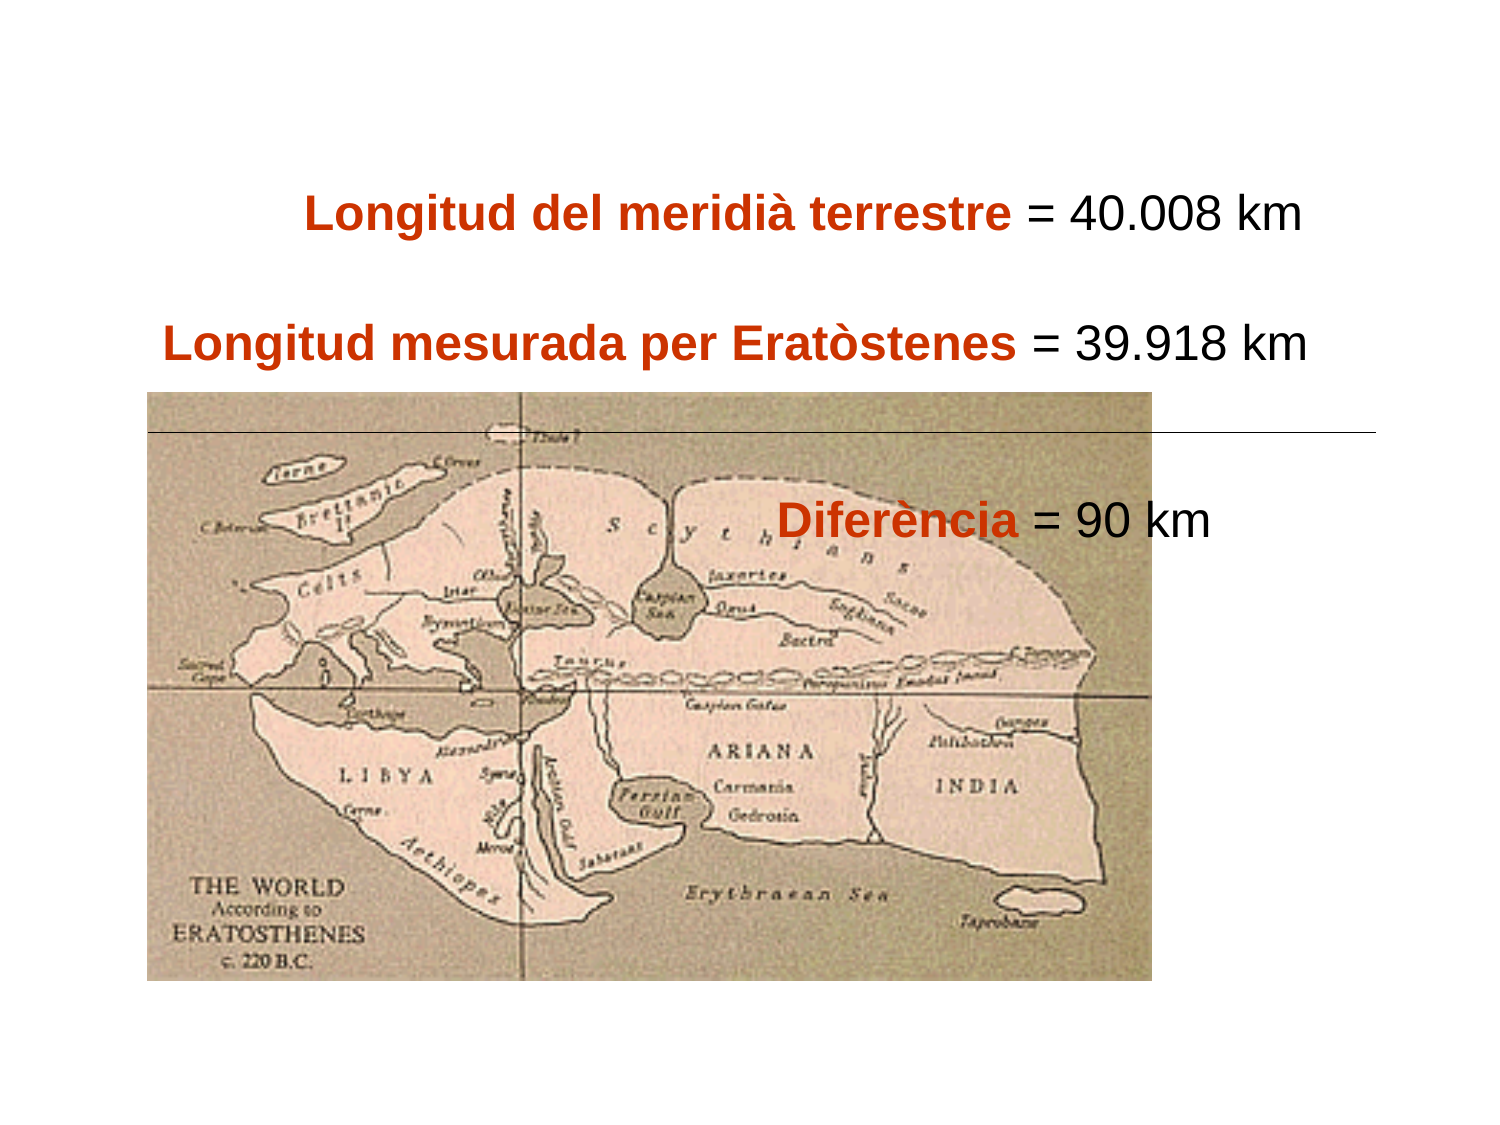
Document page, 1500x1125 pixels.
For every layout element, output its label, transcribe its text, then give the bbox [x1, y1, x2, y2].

text_box Diferència = 90 km [761, 479, 1227, 556]
text_box Longitud del meridià terrestre = 40.008 km [288, 172, 1319, 249]
text_box Longitud mesurada per Eratòstenes = 39.918 km [147, 302, 1341, 432]
text_box Longitud mesurada per Eratòstenes = 39.918 km [147, 433, 1341, 439]
picture [147, 439, 1152, 981]
